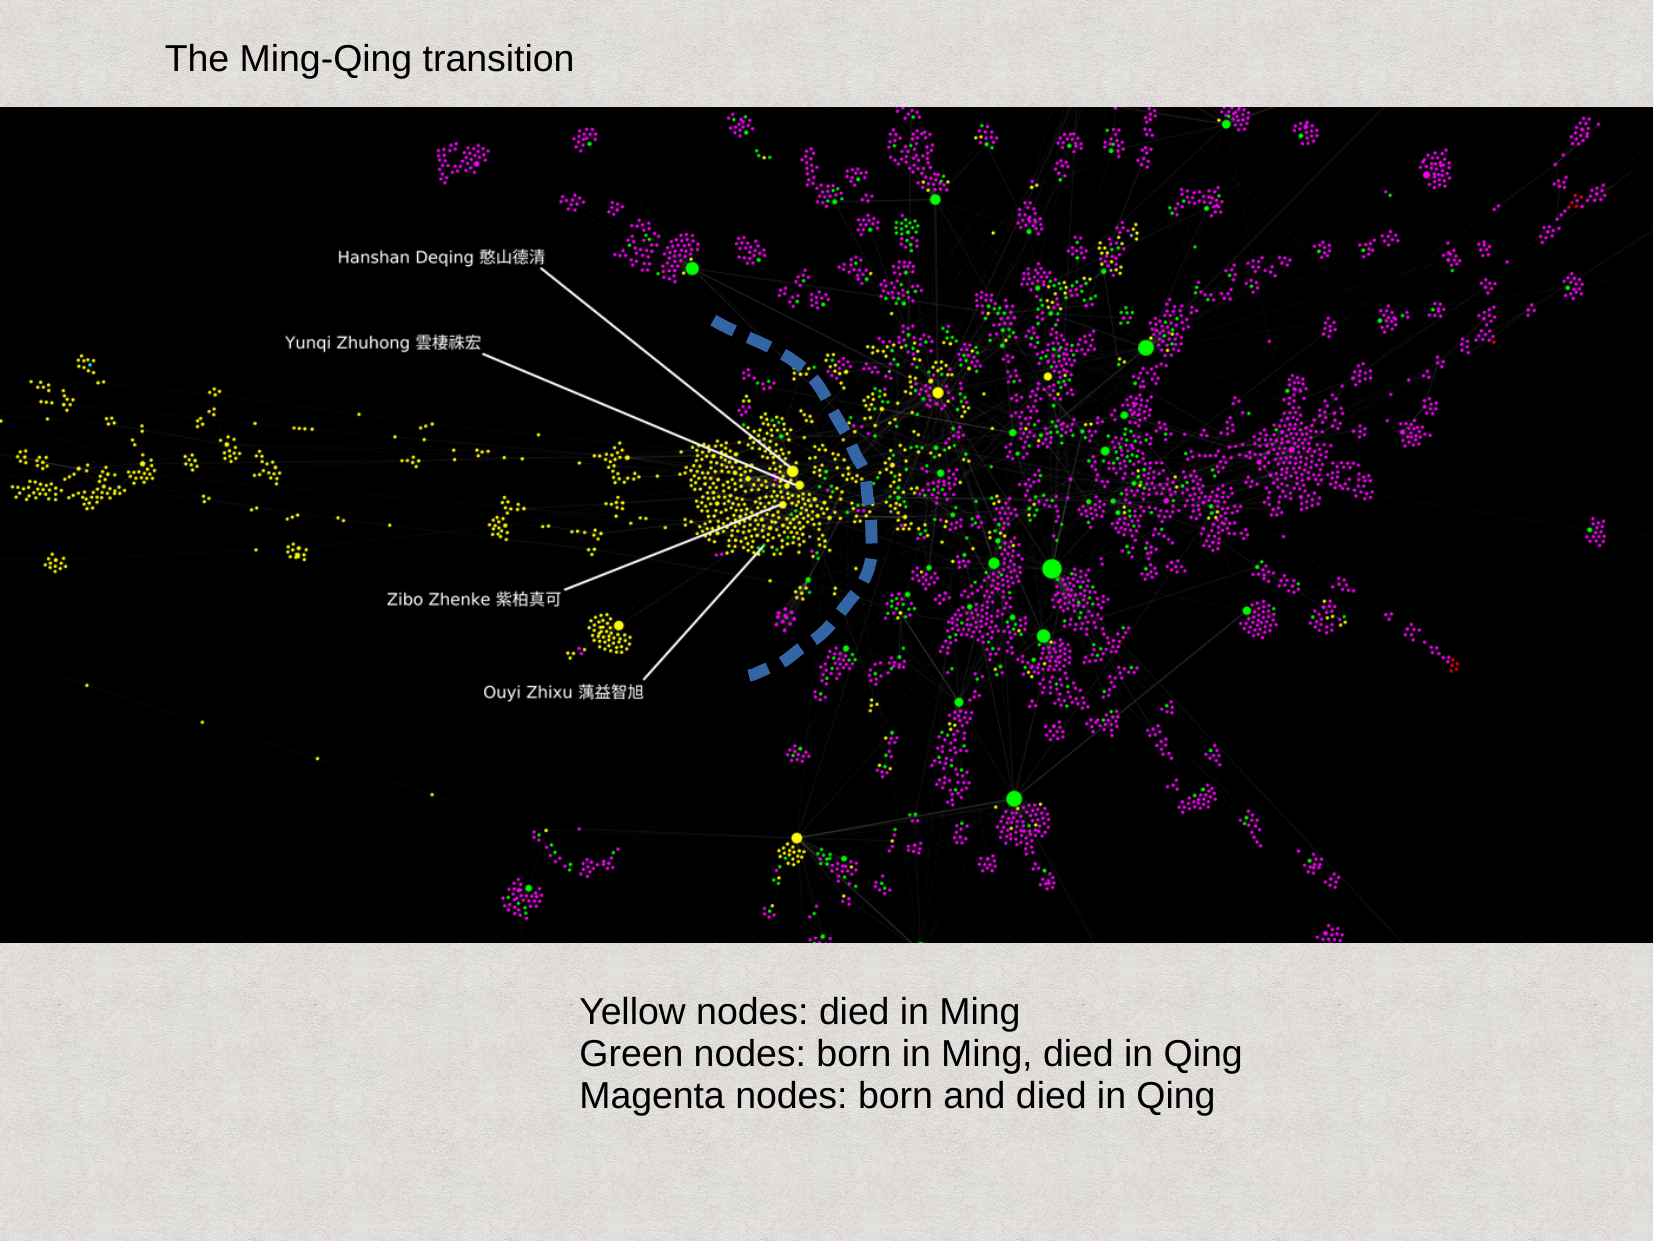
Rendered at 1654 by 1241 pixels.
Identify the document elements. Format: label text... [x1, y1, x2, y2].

text_box Yellow nodes: died in Ming Green nodes: born in Ming, died in Qing Magenta nodes: born and died in Qing [564, 982, 1258, 1124]
picture [0, 0, 1654, 1241]
text_box The Ming-Qing transition [149, 30, 1410, 87]
